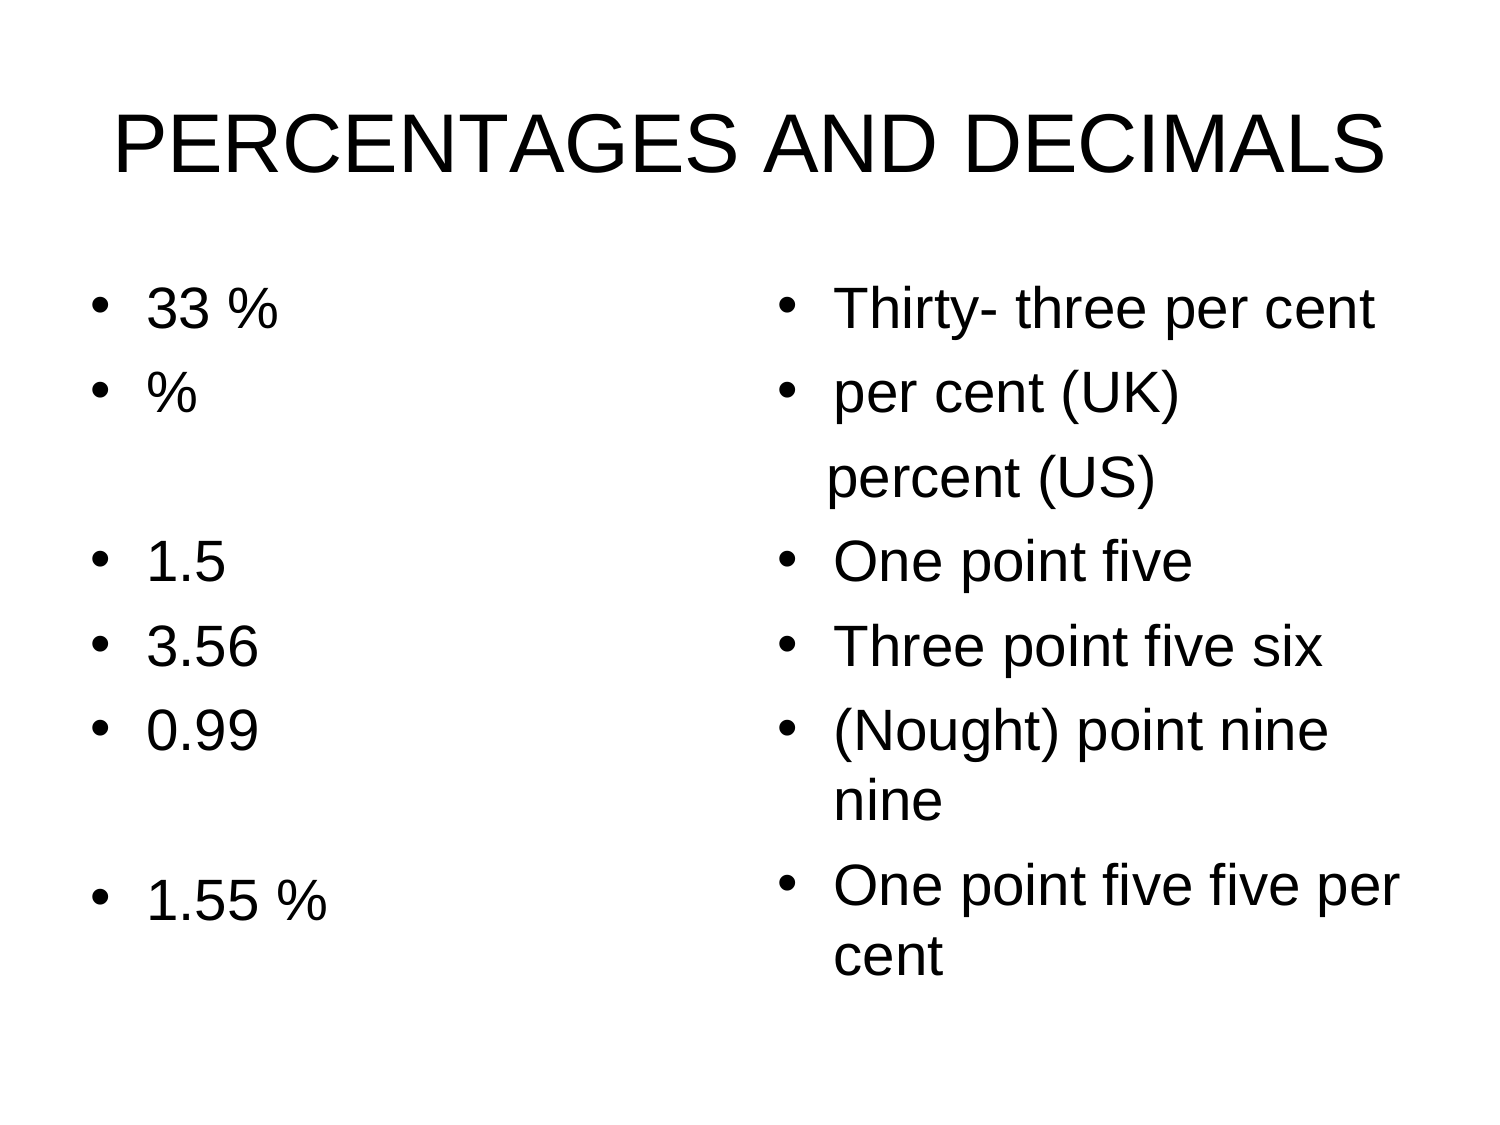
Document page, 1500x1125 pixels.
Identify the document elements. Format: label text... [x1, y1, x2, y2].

list 33 % % 1.5 3.56 0.99 1.55 % [75, 262, 738, 1006]
list Thirty- three per cent per cent (UK) percent (US) One point five Three point five six (Nought) point nine nine One point five five per cent [762, 262, 1426, 1006]
title PERCENTAGES AND DECIMALS [75, 45, 1426, 233]
